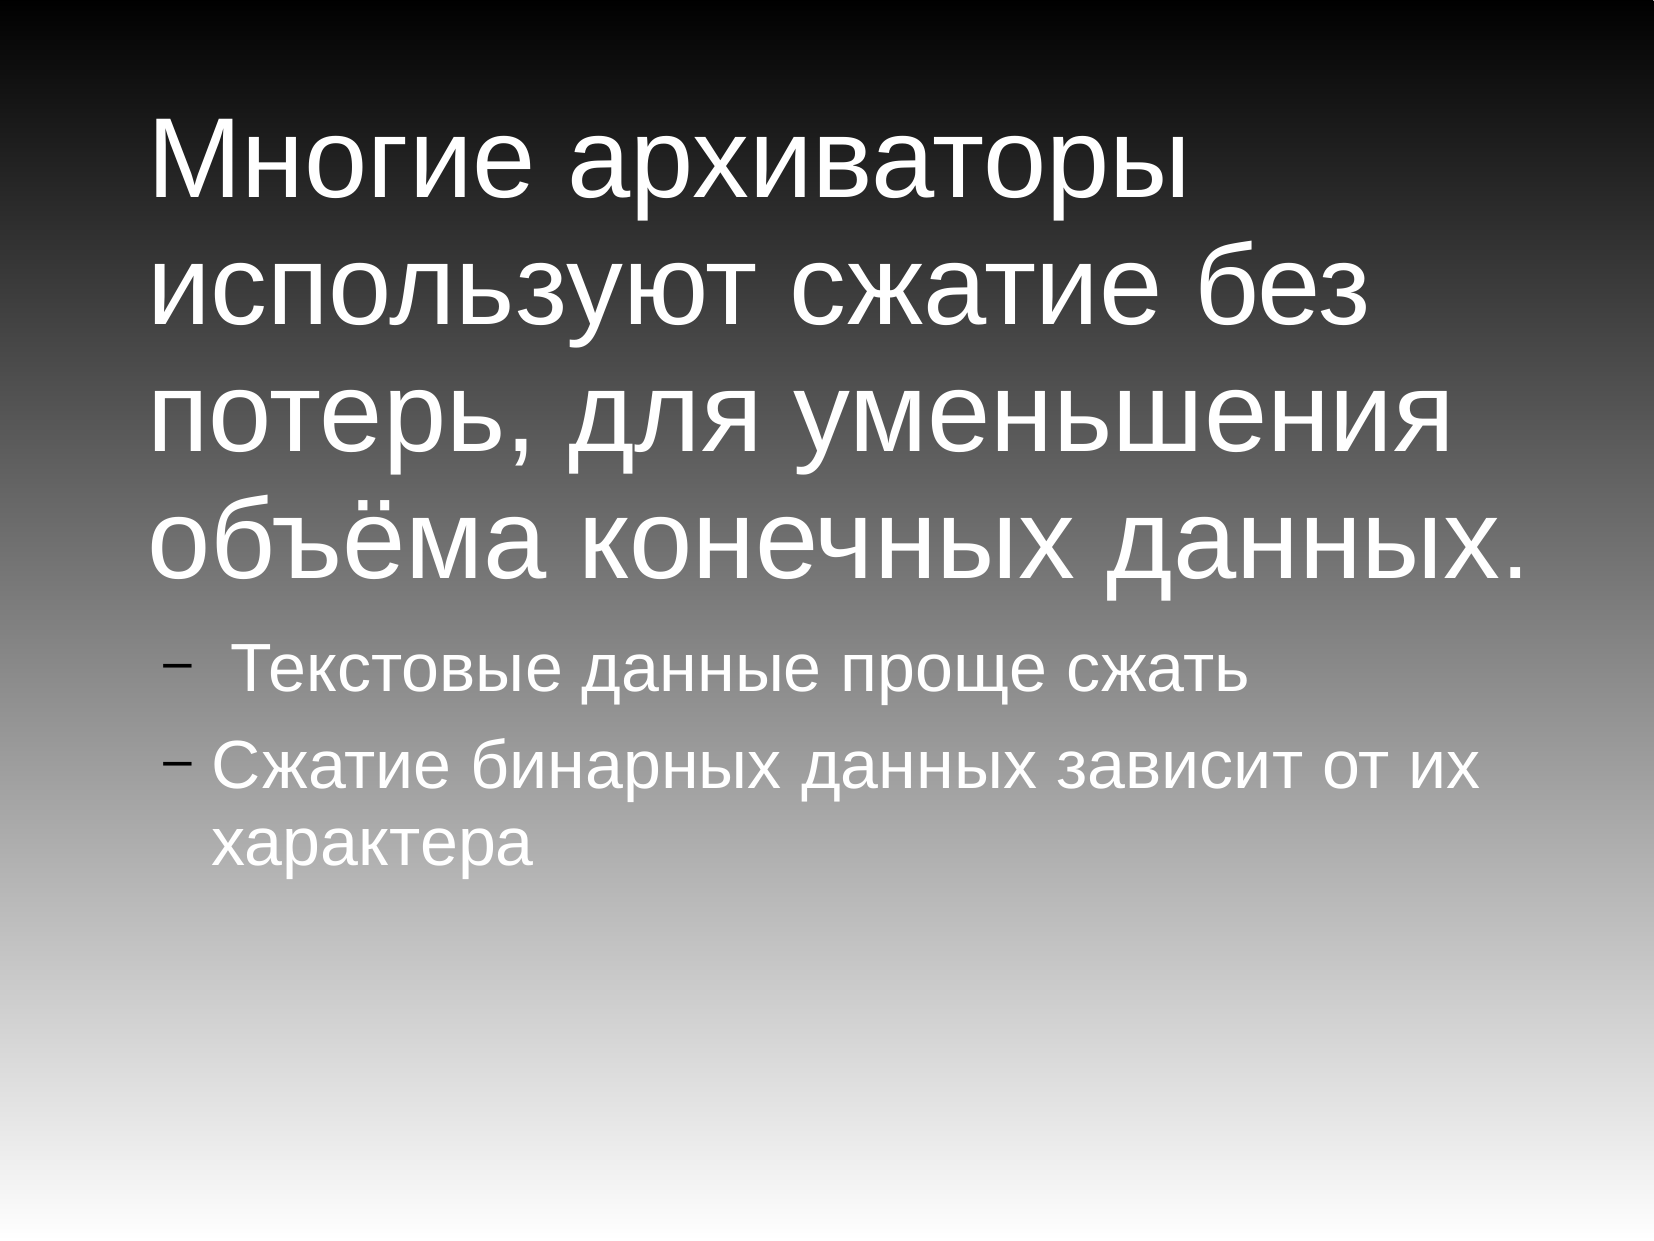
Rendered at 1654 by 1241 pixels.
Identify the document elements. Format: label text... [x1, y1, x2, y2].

list Многие архиваторы используют сжатие без потерь, для уменьшения объёма конечных данных. Текстовые данные проще сжать Сжатие бинарных данных зависит от их характера [82, 94, 1538, 1010]
